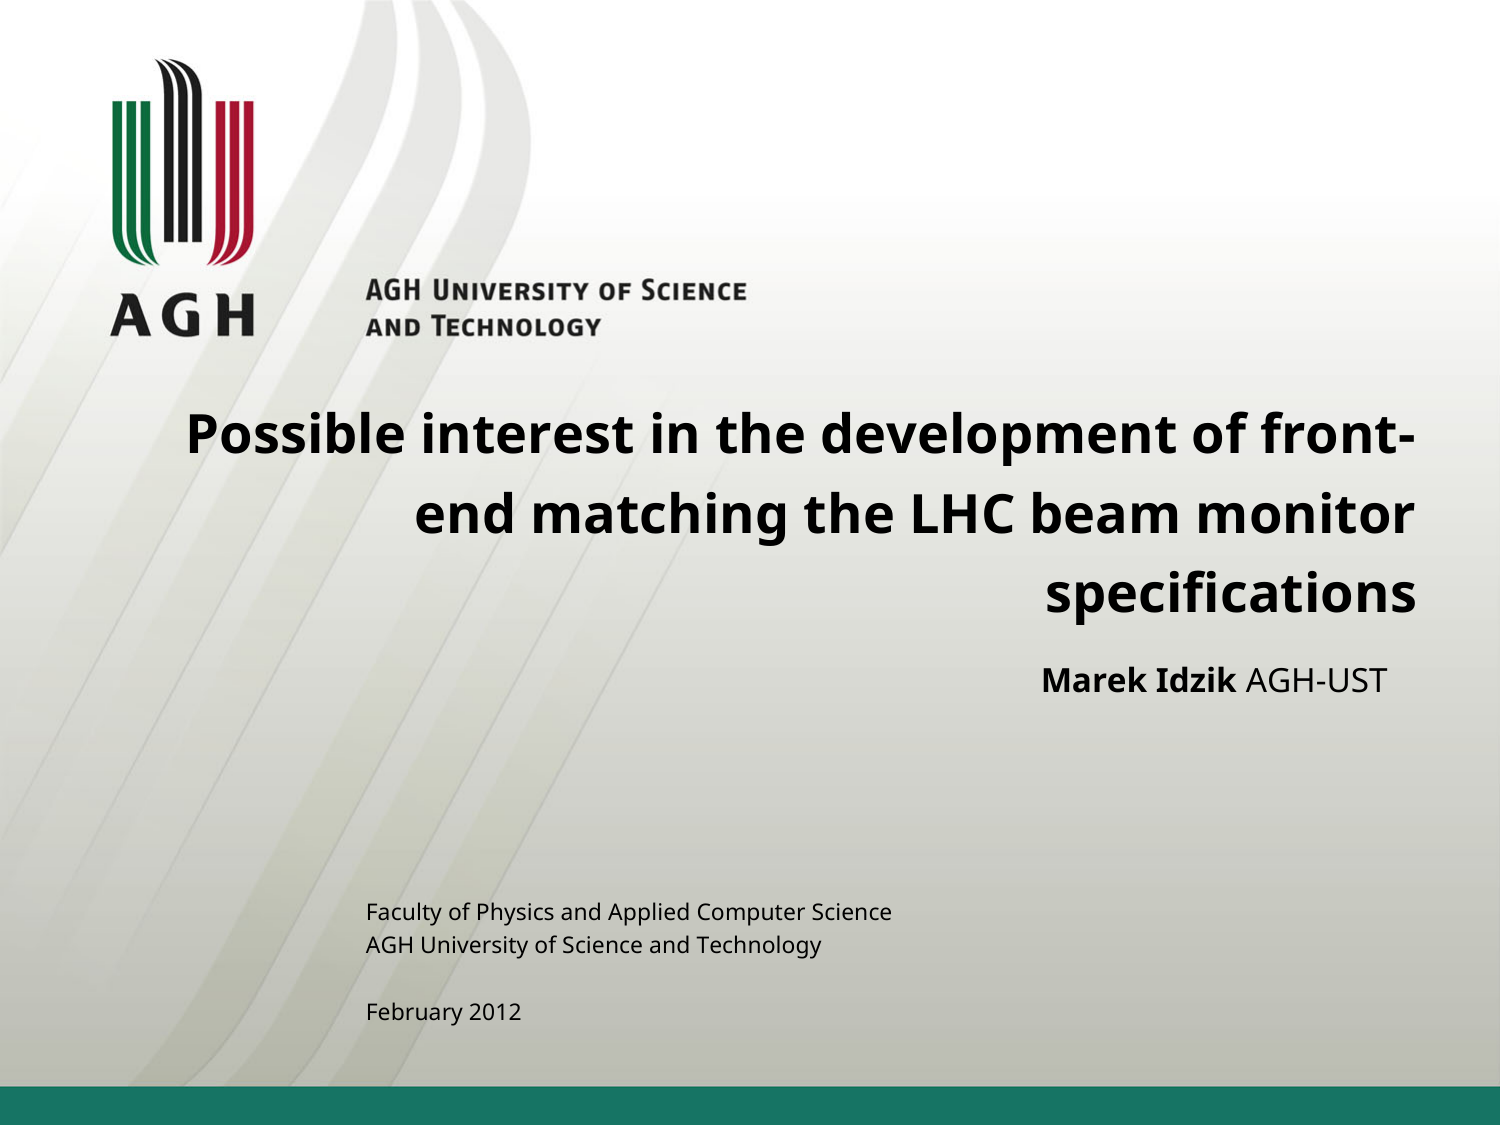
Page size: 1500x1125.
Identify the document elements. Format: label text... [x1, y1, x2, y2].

picture [0, 0, 1500, 1125]
text_box Marek Idzik AGH-UST [377, 649, 1388, 827]
text_box Faculty of Physics and Applied Computer Science AGH University of Science and Technology February 2012 [365, 891, 1376, 1030]
title Possible interest in the development of front-end matching the LHC beam monitor specifications [129, 390, 1418, 708]
